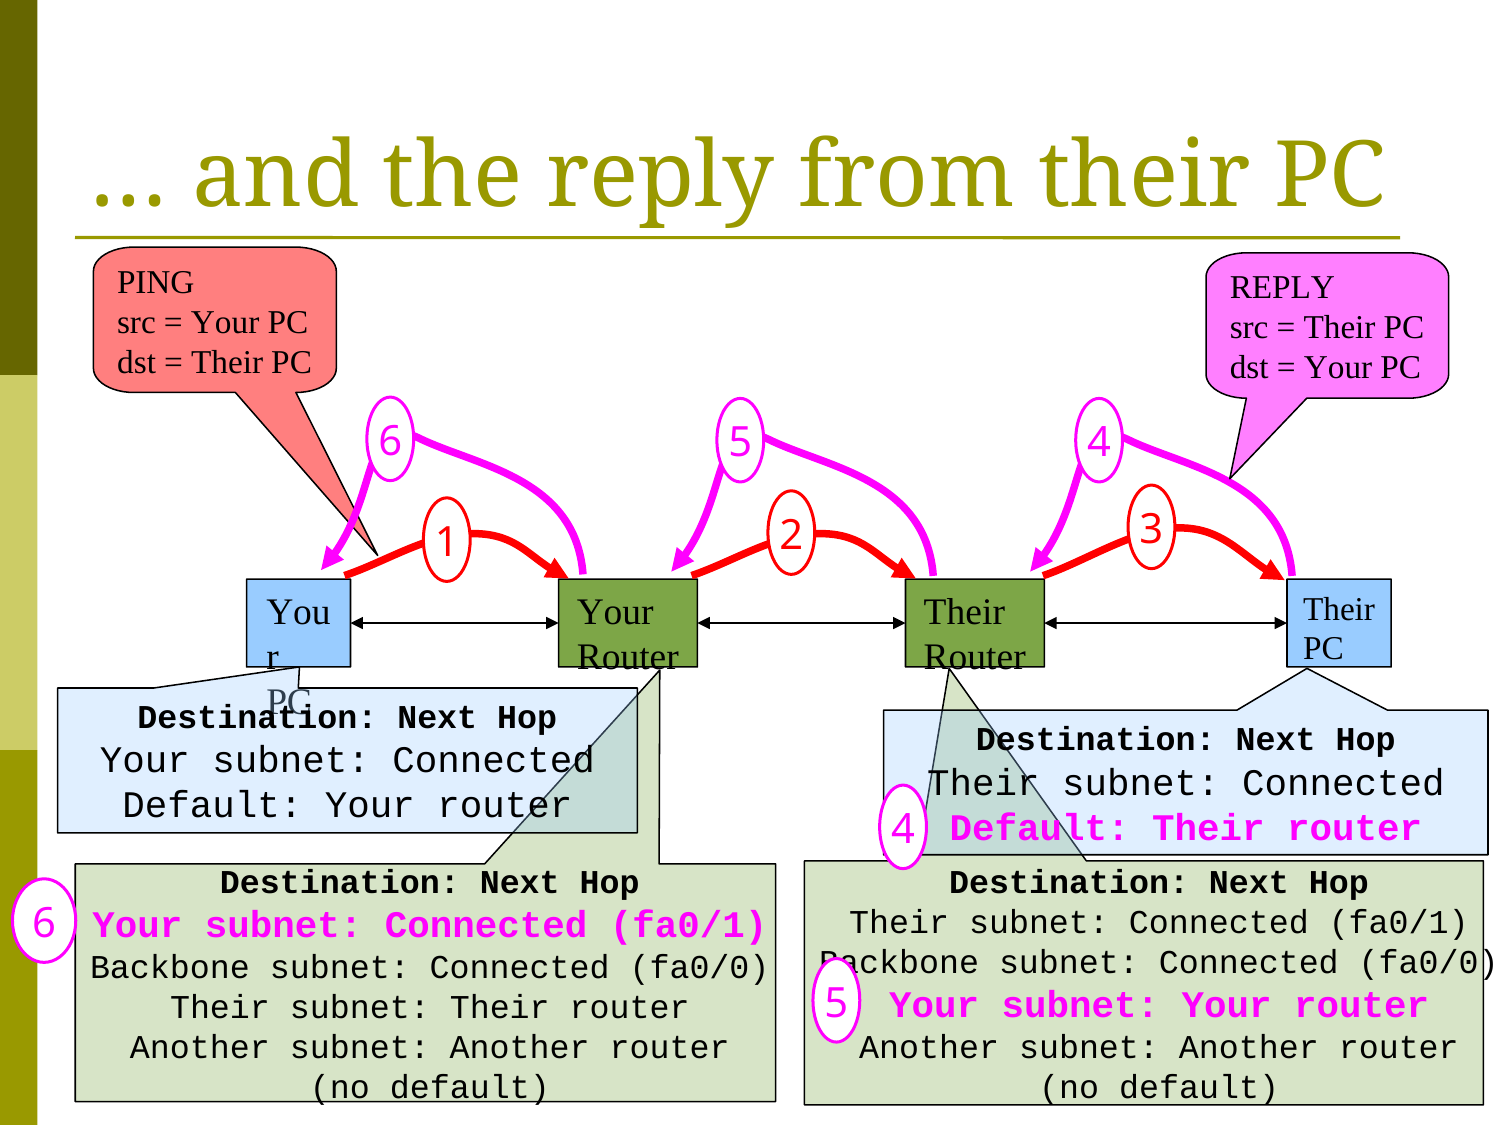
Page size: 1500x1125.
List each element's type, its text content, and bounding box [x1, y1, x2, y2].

text_box Your PC [246, 579, 351, 667]
text_box 3 [1128, 485, 1175, 569]
text_box 6 [366, 397, 414, 481]
text_box 4 [1075, 398, 1123, 482]
text_box 5 [812, 958, 860, 1043]
text_box Destination: Next Hop Your subnet: Connected (fa0/1) Backbone subnet: Connected (fa0/0) Their subnet: Their router Another subnet: Another router (no default) [75, 670, 776, 1102]
title … and the reply from their PC [75, 30, 1426, 233]
text_box 5 [716, 398, 764, 482]
text_box Your Router [558, 579, 698, 667]
text_box PING src = Your PC dst = Their PC [354, 518, 378, 556]
text_box 6 [12, 878, 76, 963]
text_box REPLY src = Their PC dst = Your PC [1206, 252, 1449, 479]
text_box Destination: Next Hop Their subnet: Connected (fa0/1) Backbone subnet: Connected (fa0/0) Your subnet: Your router Another subnet: Another router (no default) [804, 855, 1484, 1105]
text_box 1 [423, 497, 471, 582]
text_box PING src = Your PC dst = Their PC [93, 247, 354, 521]
text_box 4 [879, 785, 927, 869]
text_box Their Router [905, 579, 1045, 667]
text_box Destination: Next Hop Their subnet: Connected Default: Their router [883, 668, 1489, 855]
text_box Their PC [1286, 579, 1392, 667]
text_box Destination: Next Hop Your subnet: Connected Default: Your router [57, 666, 638, 833]
text_box 2 [767, 490, 815, 575]
